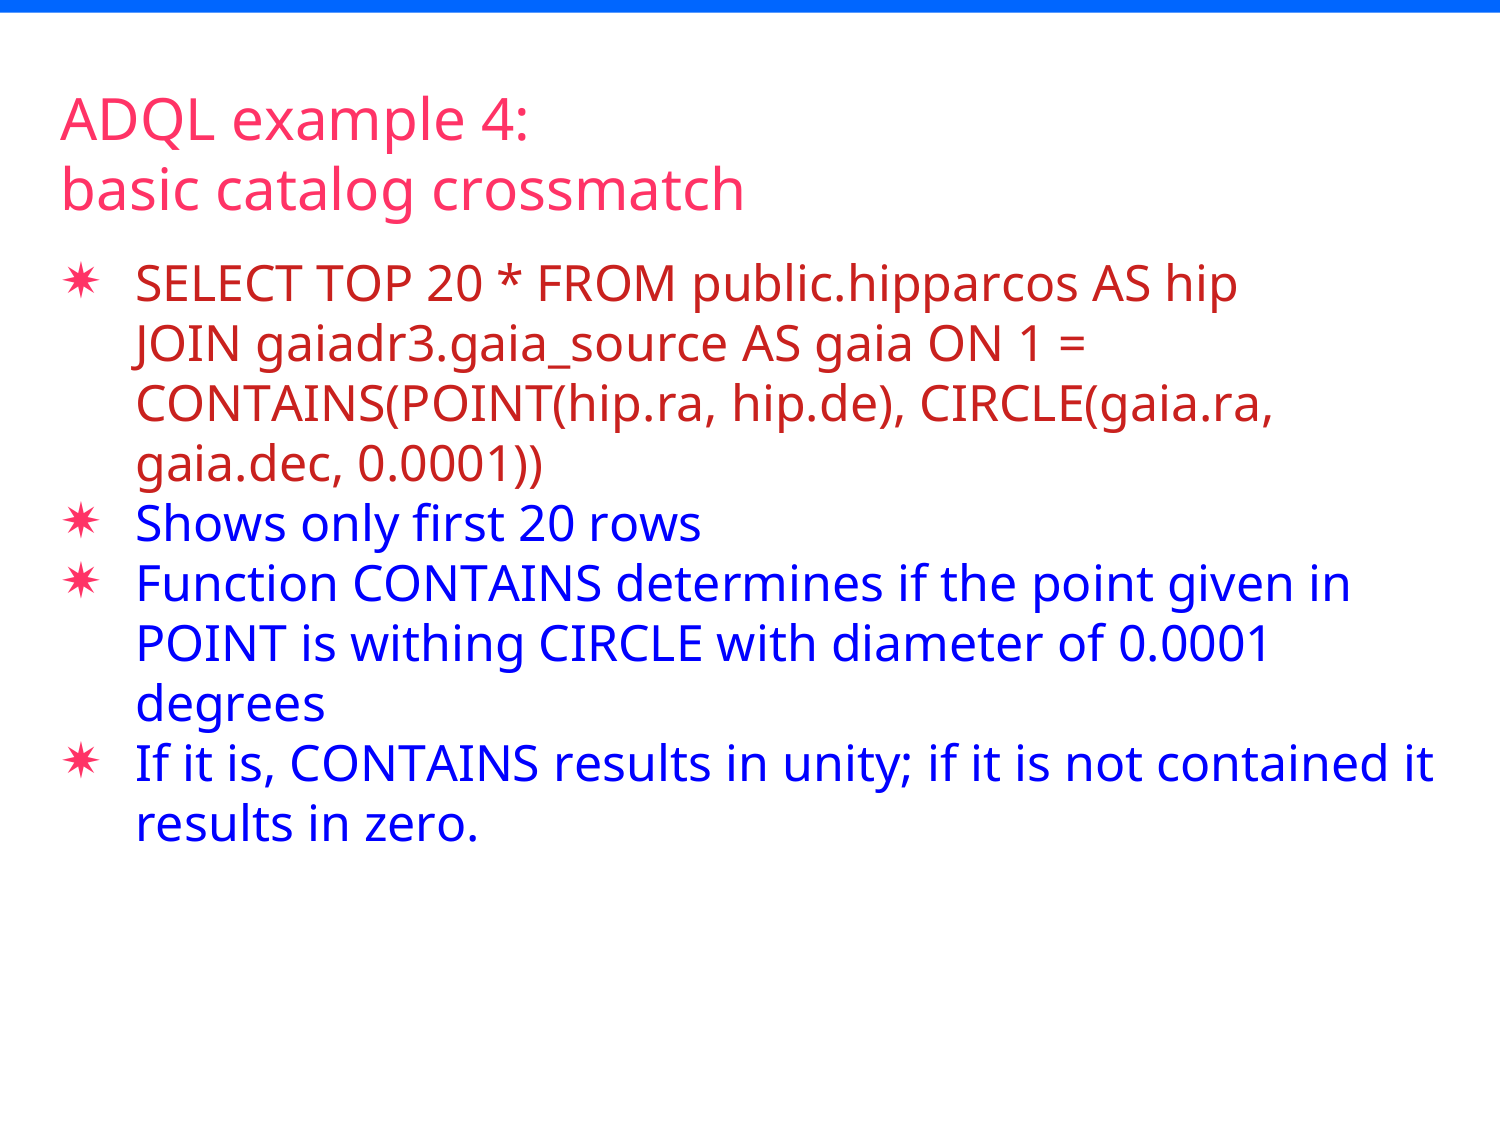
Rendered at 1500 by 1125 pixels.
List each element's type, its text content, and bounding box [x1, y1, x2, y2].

text_box ADQL example 4: basic catalog crossmatch [45, 75, 1163, 230]
text_box SELECT TOP 20 * FROM public.hipparcos AS hip JOIN gaiadr3.gaia_source AS gaia ON 1 = CONTAINS(POINT(hip.ra, hip.de), CIRCLE(gaia.ra, gaia.dec, 0.0001)) Shows only first 20 rows Function CONTAINS determines if the point given in POINT is withing CIRCLE with diameter of 0.0001 degrees If it is, CONTAINS results in unity; if it is not contained it results in zero. [45, 184, 1463, 1088]
